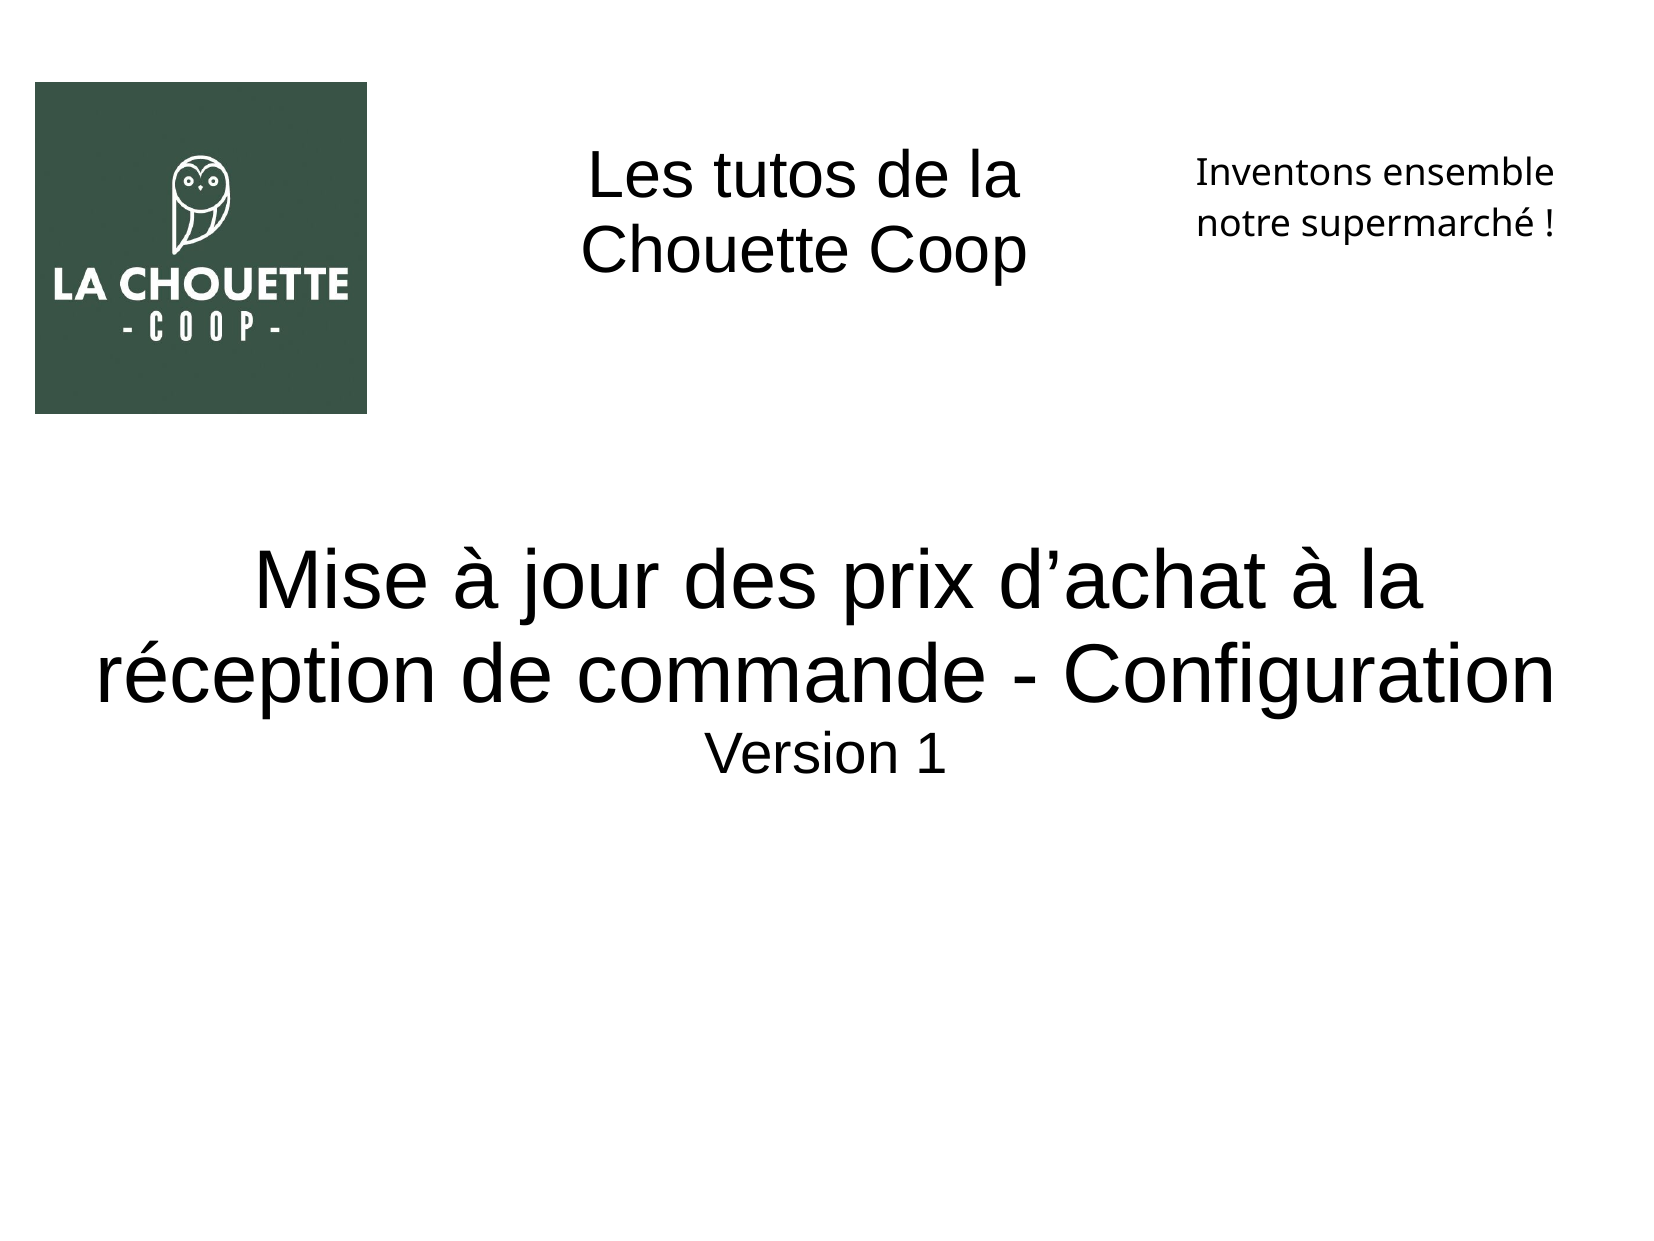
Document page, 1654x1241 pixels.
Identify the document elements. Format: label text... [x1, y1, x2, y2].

subtitle Mise à jour des prix d’achat à la réception de commande - Configuration Version 1 [82, 496, 1571, 815]
text_box Les tutos de la Chouette Coop [565, 129, 1087, 295]
text_box Inventons ensemble notre supermarché ! [1181, 138, 1642, 395]
picture [35, 82, 367, 414]
